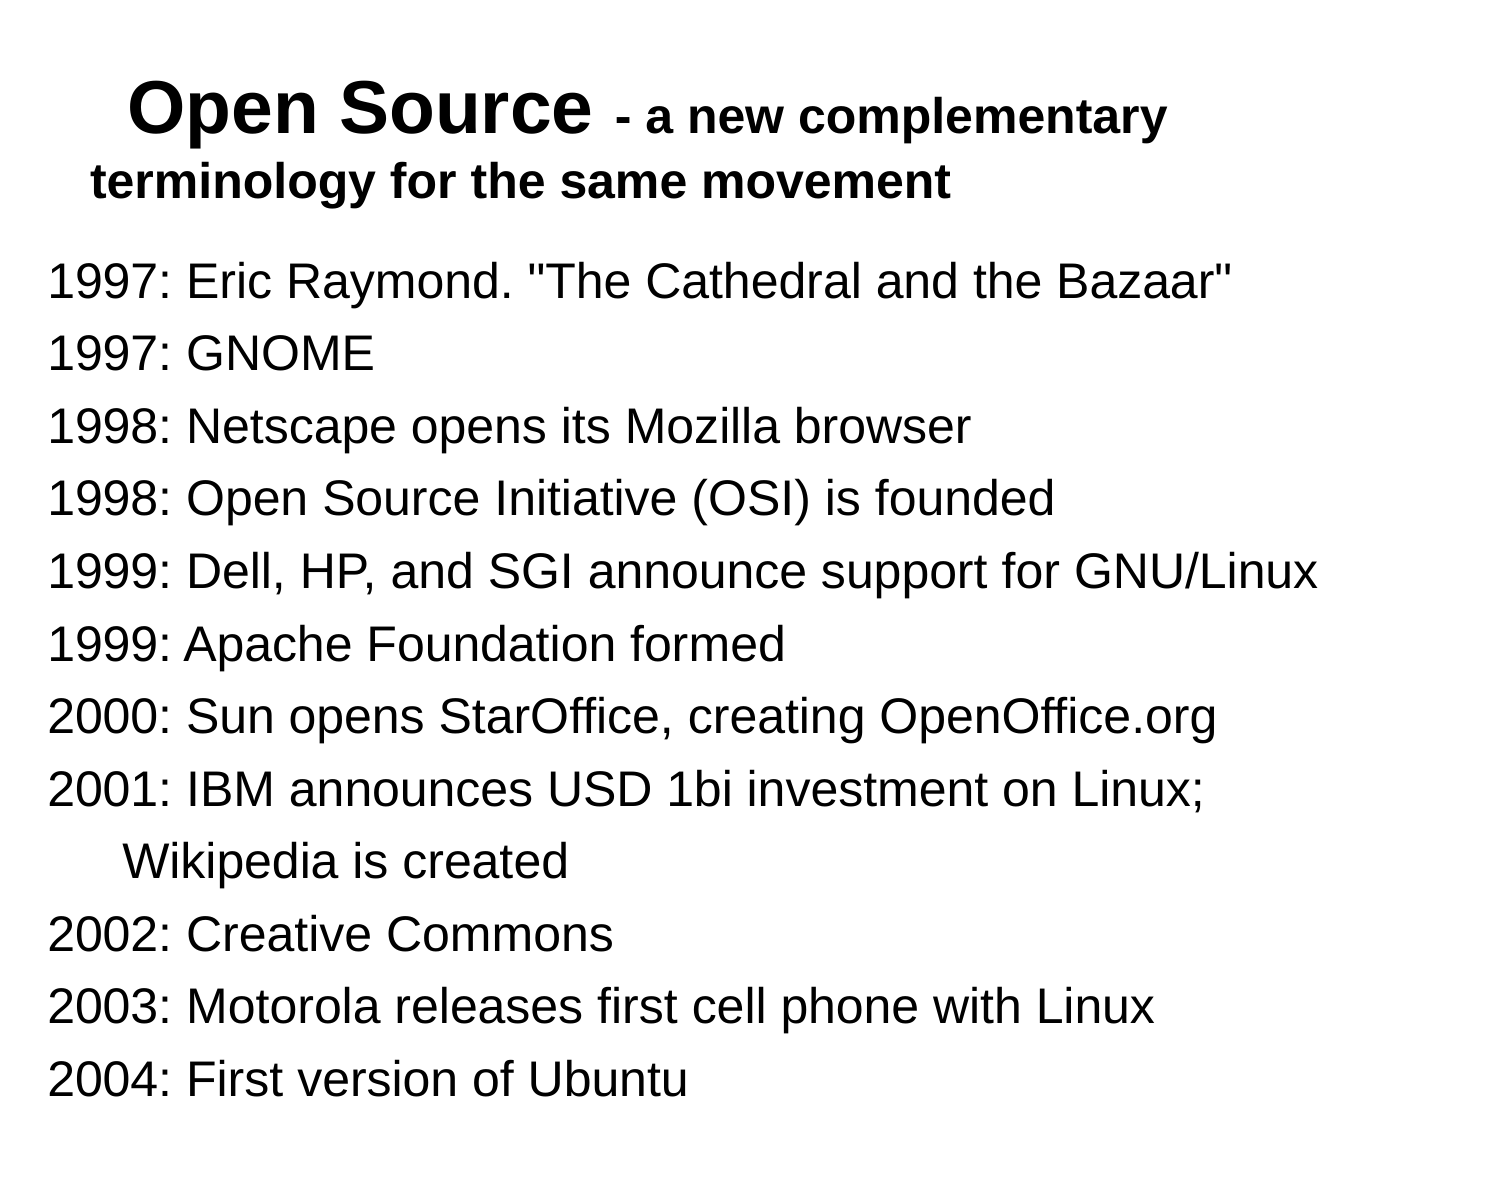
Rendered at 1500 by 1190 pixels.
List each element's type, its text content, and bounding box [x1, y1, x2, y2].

title Open Source - a new complementary terminology for the same movement [75, 0, 1425, 224]
list 1997: Eric Raymond. "The Cathedral and the Bazaar" 1997: GNOME 1998: Netscape opens its Mozilla browser 1998: Open Source Initiative (OSI) is founded 1999: Dell, HP, and SGI announce support for GNU/Linux 1999: Apache Foundation formed 2000: Sun opens StarOffice, creating OpenOffice.org 2001: IBM announces USD 1bi investment on Linux; Wikipedia is created 2002: Creative Commons 2003: Motorola releases first cell phone with Linux 2004: First version of Ubuntu [32, 233, 1466, 1190]
